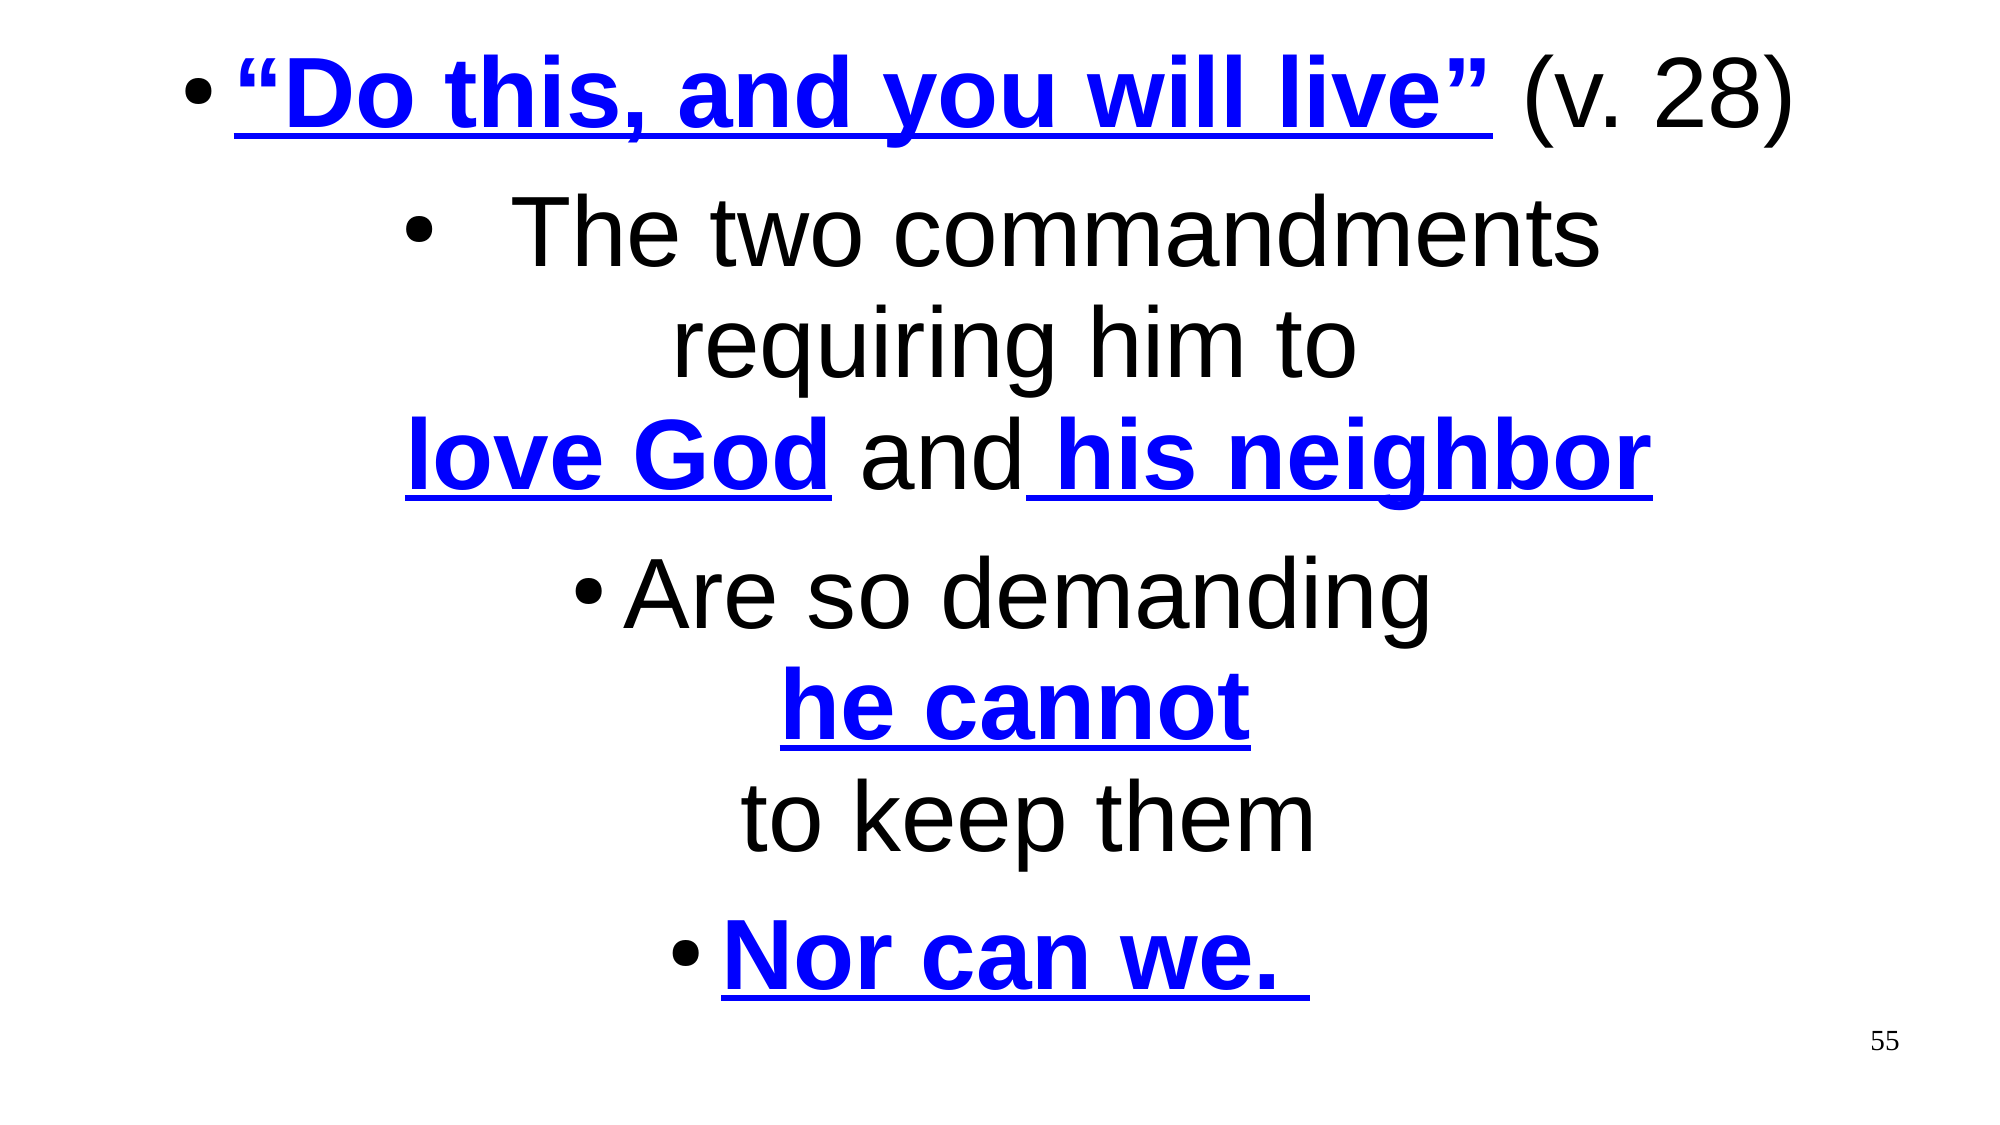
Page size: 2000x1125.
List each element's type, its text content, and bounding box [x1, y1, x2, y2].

list “Do this, and you will live” (v. 28) The two commandments requiring him to love God and his neighbor Are so demanding he cannot to keep them Nor can we. [37, 37, 1951, 1088]
